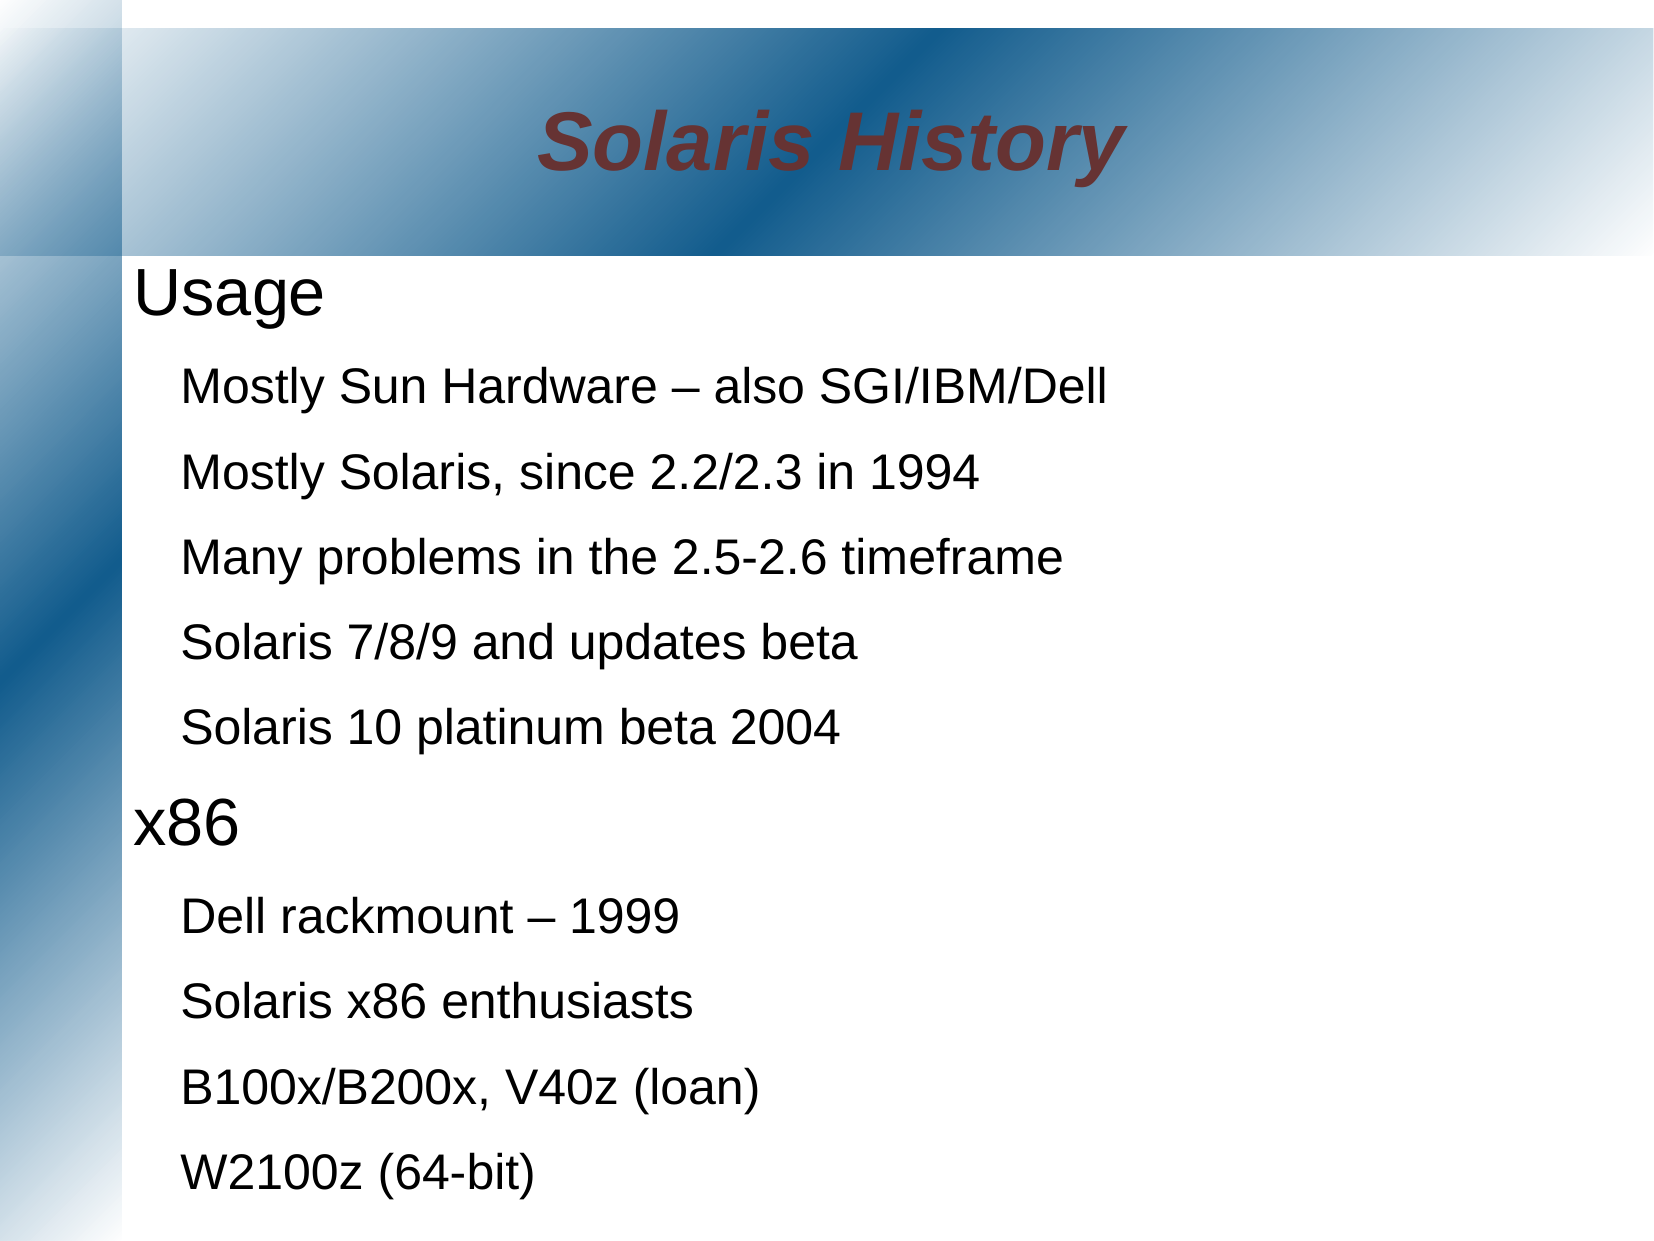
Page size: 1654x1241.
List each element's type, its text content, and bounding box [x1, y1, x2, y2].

title Solaris History [125, 37, 1538, 246]
list Usage Mostly Sun Hardware – also SGI/IBM/Dell Mostly Solaris, since 2.2/2.3 in 1994 Many problems in the 2.5-2.6 timeframe Solaris 7/8/9 and updates beta Solaris 10 platinum beta 2004 x86 Dell rackmount – 1999 Solaris x86 enthusiasts B100x/B200x, V40z (loan) W2100z (64-bit) [121, 254, 1534, 1222]
